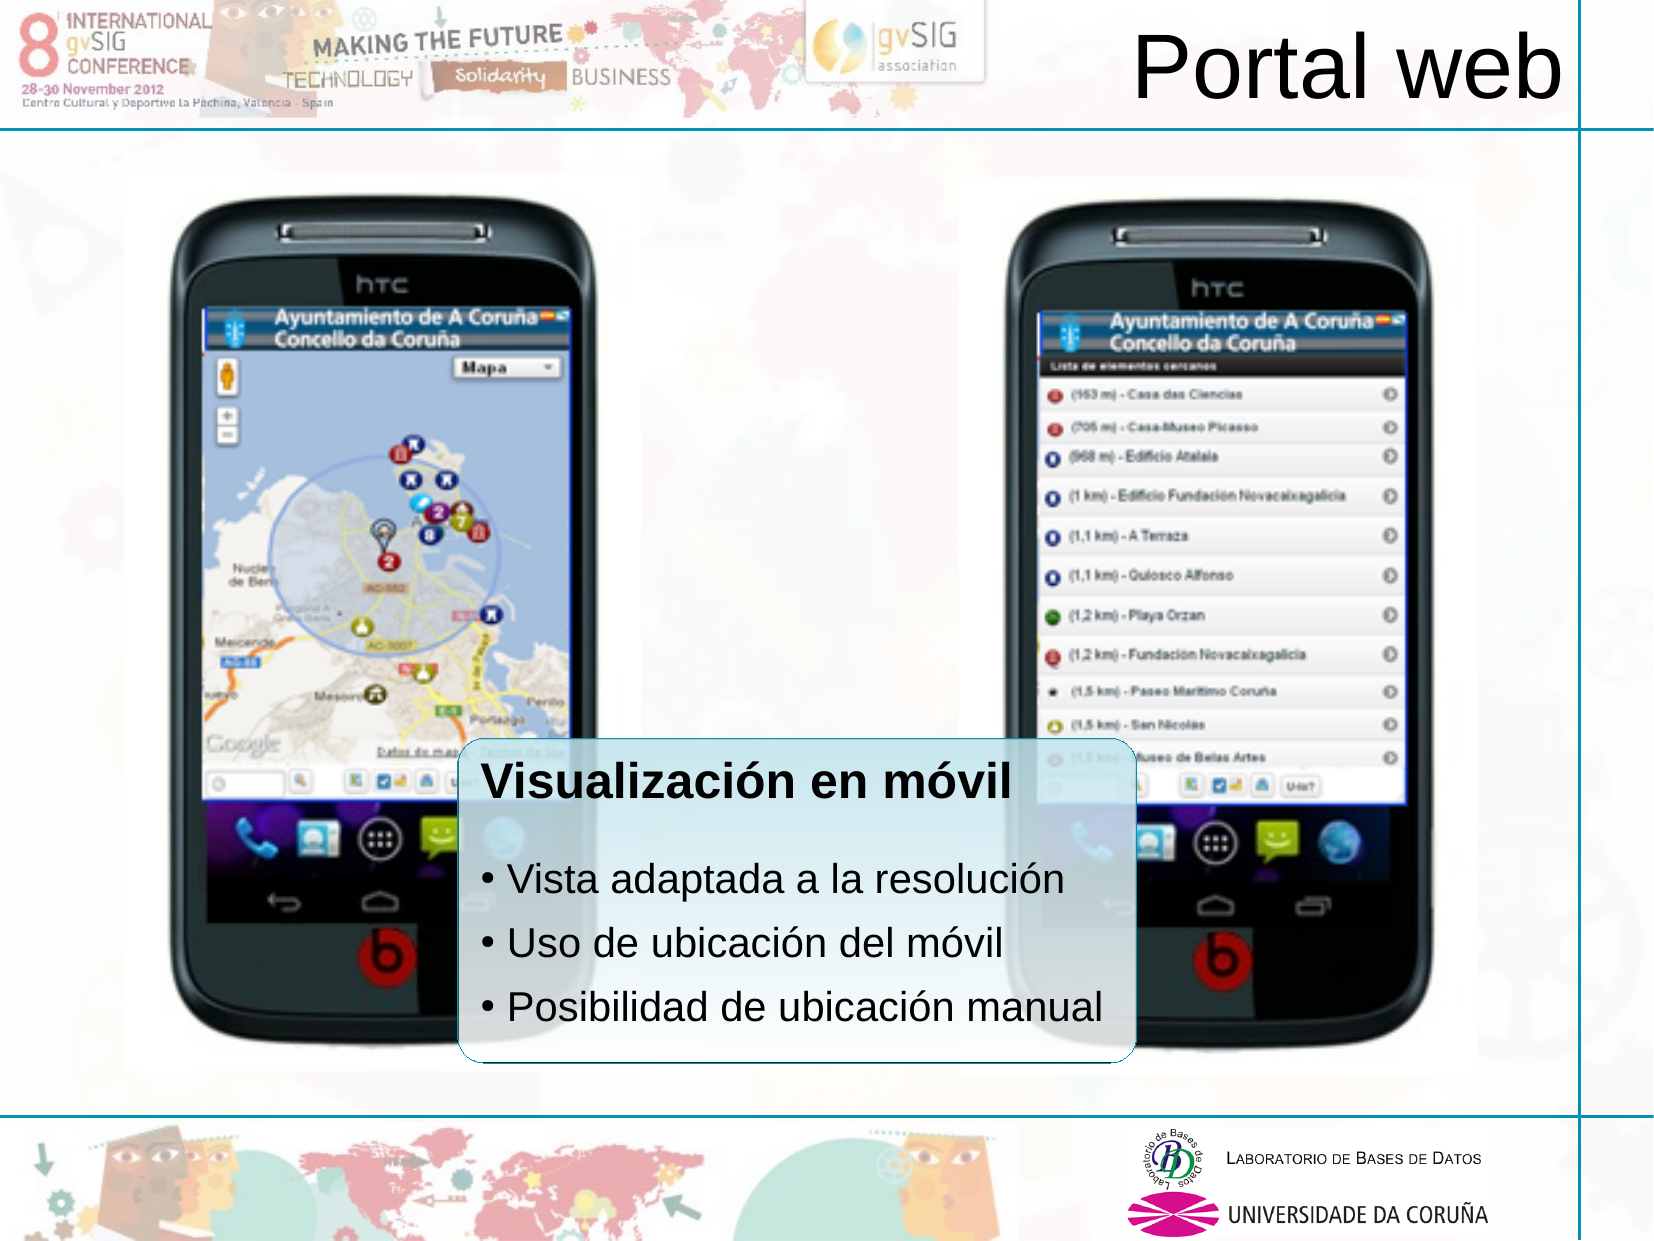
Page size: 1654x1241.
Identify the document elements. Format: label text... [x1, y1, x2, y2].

picture [959, 177, 1521, 1075]
picture [62, 173, 641, 1071]
picture [1126, 1127, 1492, 1238]
title Portal web [76, 14, 1565, 119]
text_box Visualización en móvil Vista adaptada a la resolución Uso de ubicación del móvil Posibilidad de ubicación manual [457, 738, 1137, 1064]
